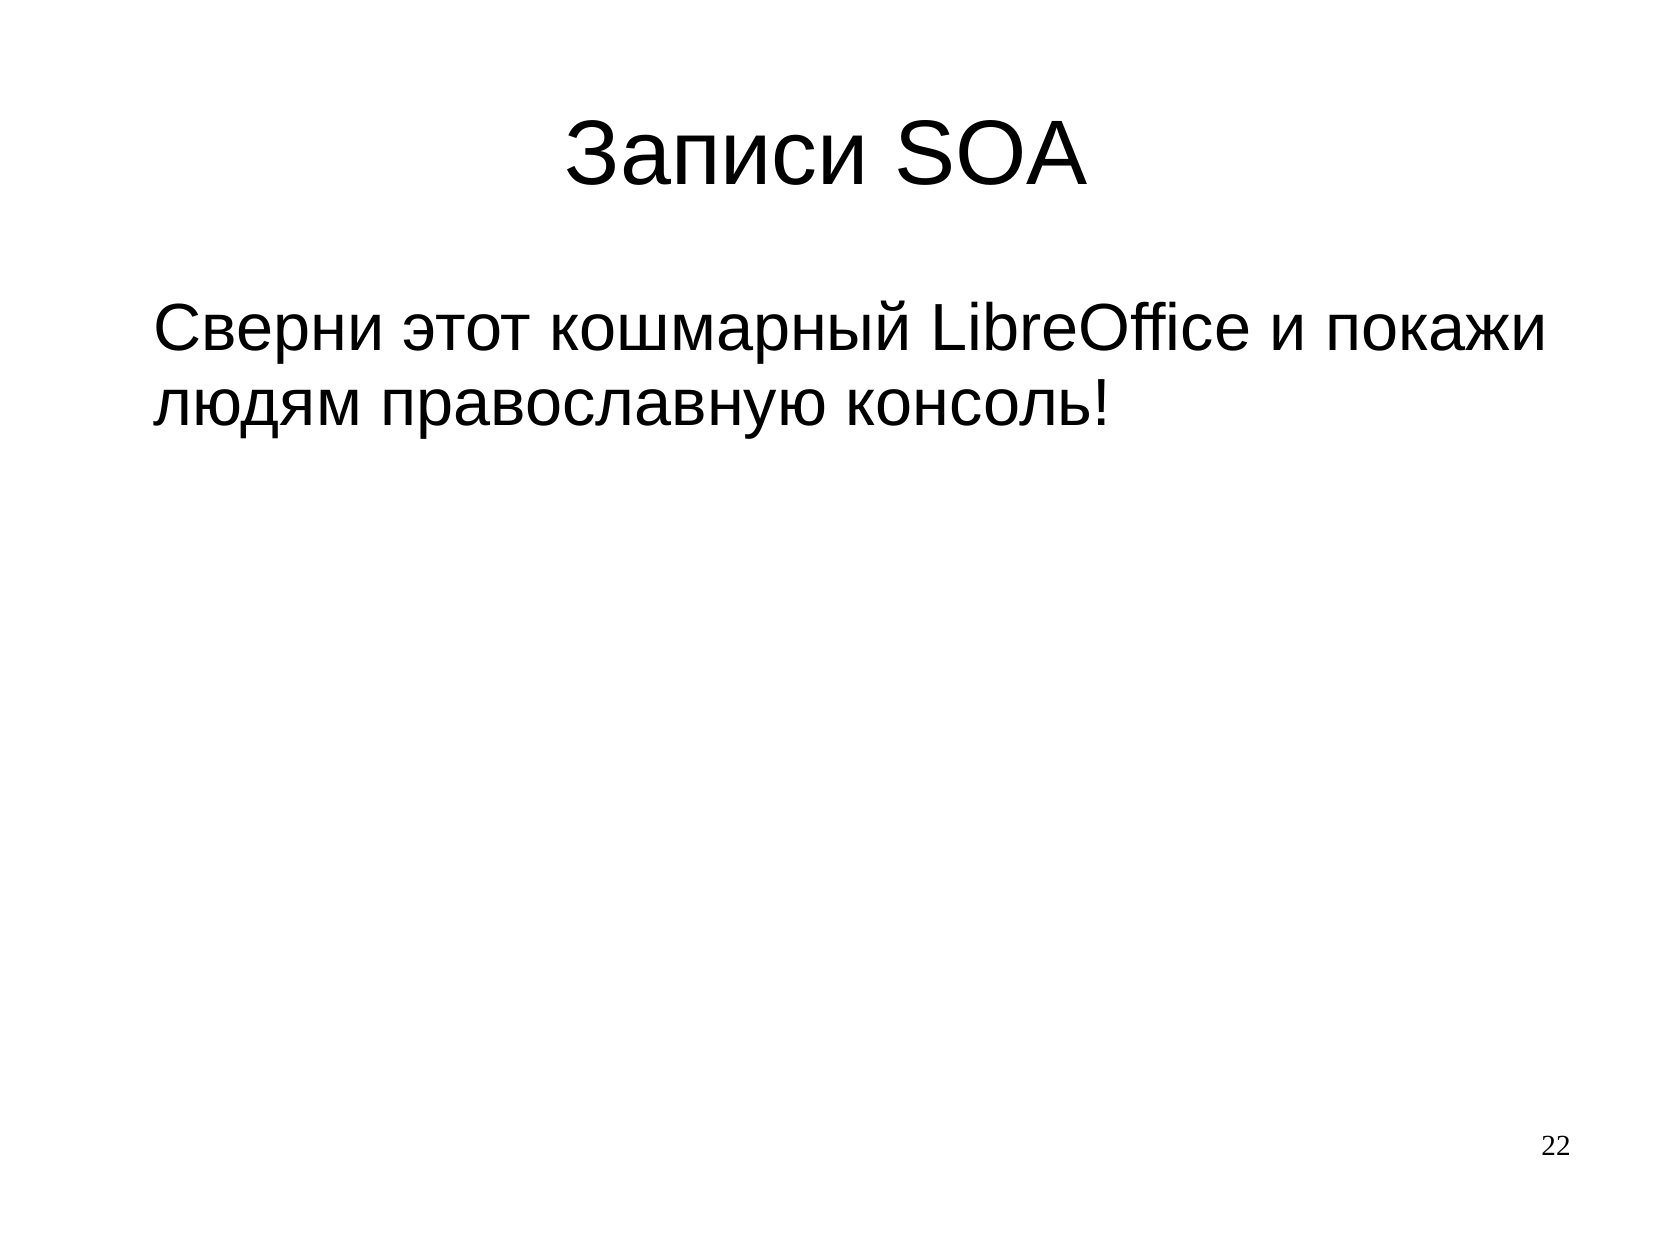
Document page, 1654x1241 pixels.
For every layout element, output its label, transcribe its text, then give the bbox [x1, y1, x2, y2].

title Записи SOA [82, 49, 1571, 257]
list Сверни этот кошмарный LibreOffice и покажи людям православную консоль! [82, 290, 1571, 1109]
